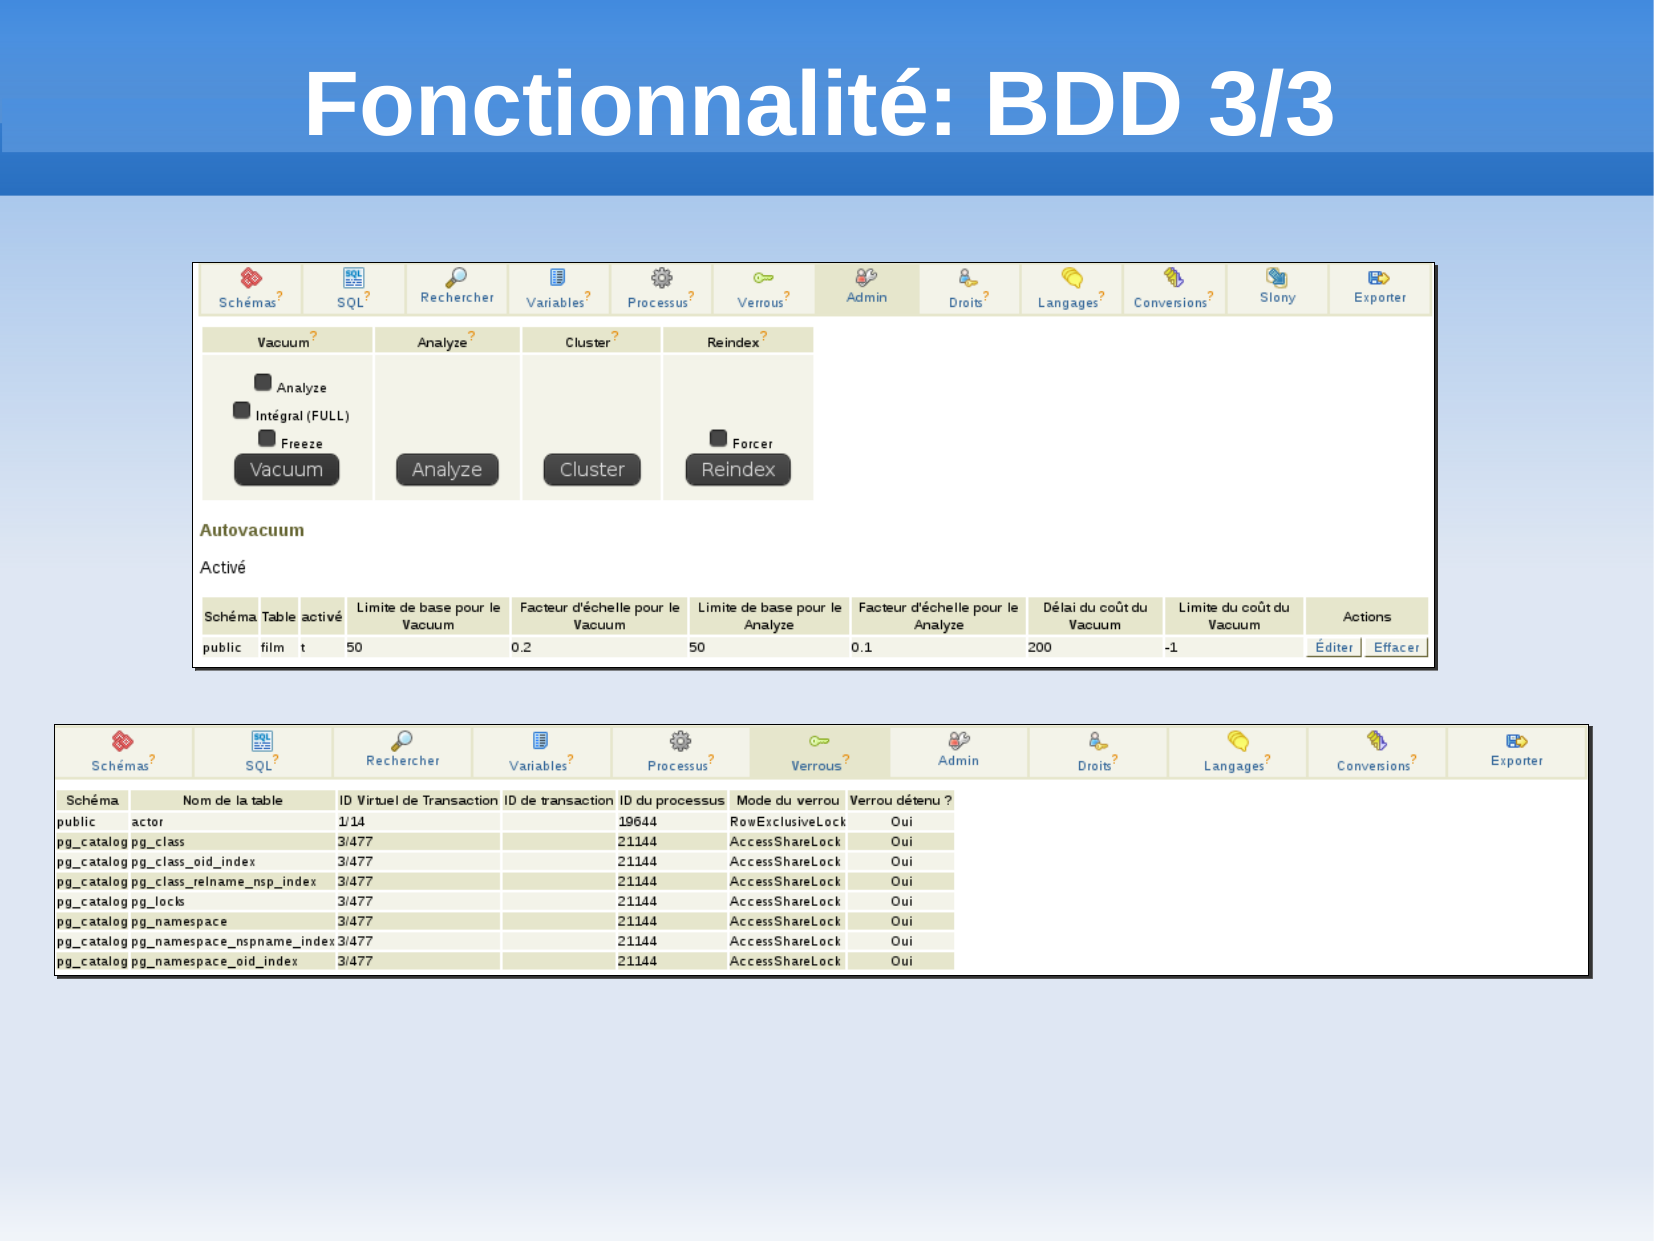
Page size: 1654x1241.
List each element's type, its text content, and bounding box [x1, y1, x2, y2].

title Fonctionnalité: BDD 3/3 [76, 7, 1565, 200]
picture [0, 0, 1654, 1241]
